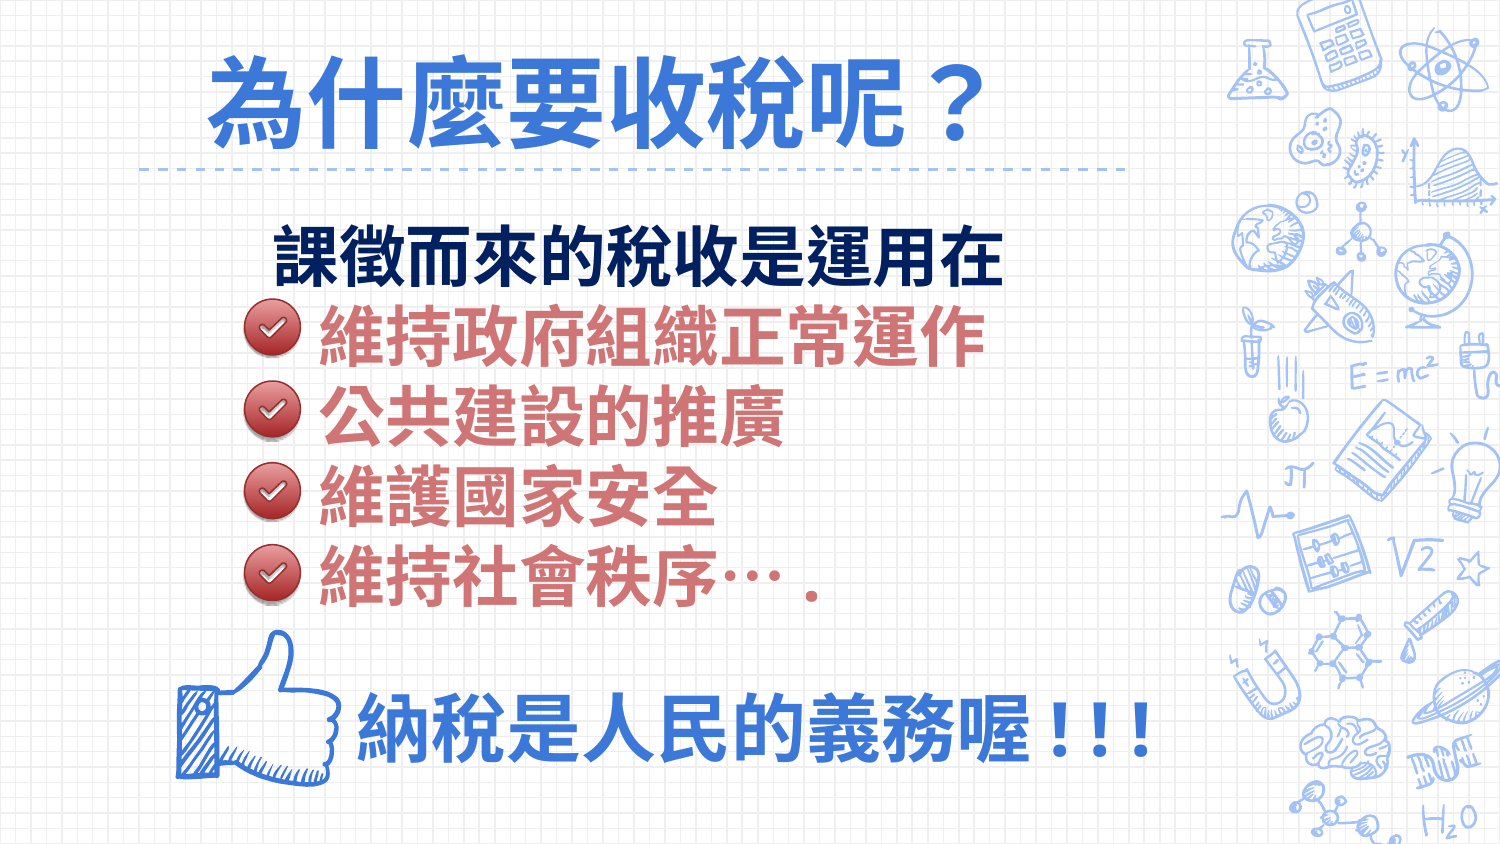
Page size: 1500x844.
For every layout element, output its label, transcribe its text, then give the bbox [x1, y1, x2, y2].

text_box [244, 462, 301, 519]
text_box [244, 544, 301, 601]
text_box 納稅是人民的義務喔! ! ! [341, 639, 1196, 787]
text_box [175, 631, 341, 787]
text_box 課徵而來的稅收是運用在 維持政府組織正常運作 公共建設的推廣 維護國家安全 維持社會秩序…. [257, 199, 1114, 631]
text_box [244, 381, 301, 437]
text_box [244, 299, 301, 355]
text_box 為什麼要收稅呢？ [191, 25, 1047, 174]
